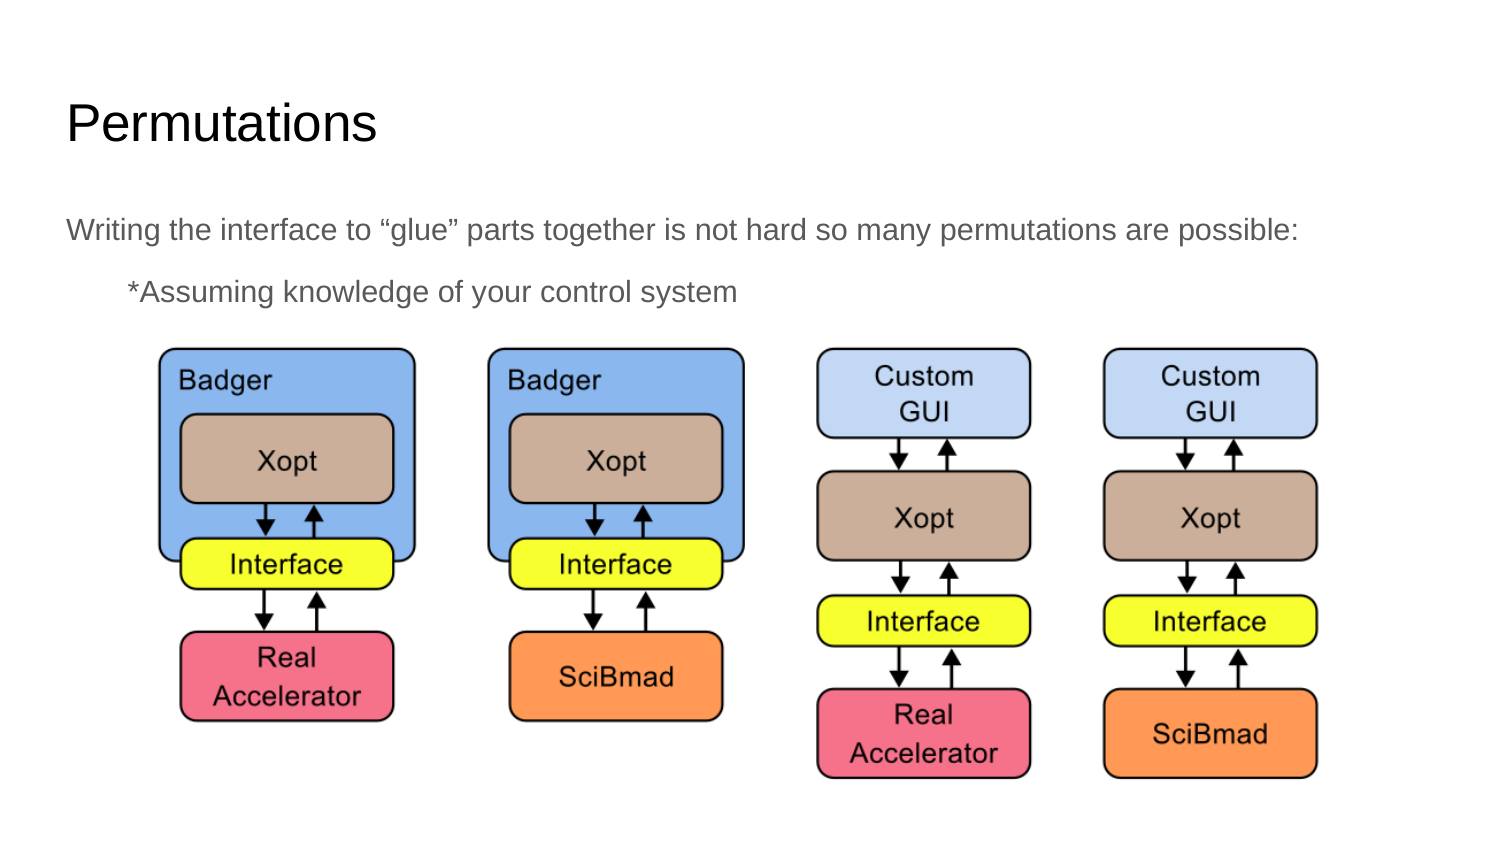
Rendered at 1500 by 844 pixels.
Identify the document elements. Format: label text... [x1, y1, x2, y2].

list Writing the interface to “glue” parts together is not hard so many permutations are possible: *Assuming knowledge of your control system [51, 189, 1449, 327]
title Permutations [51, 72, 1449, 167]
picture [145, 326, 1337, 794]
